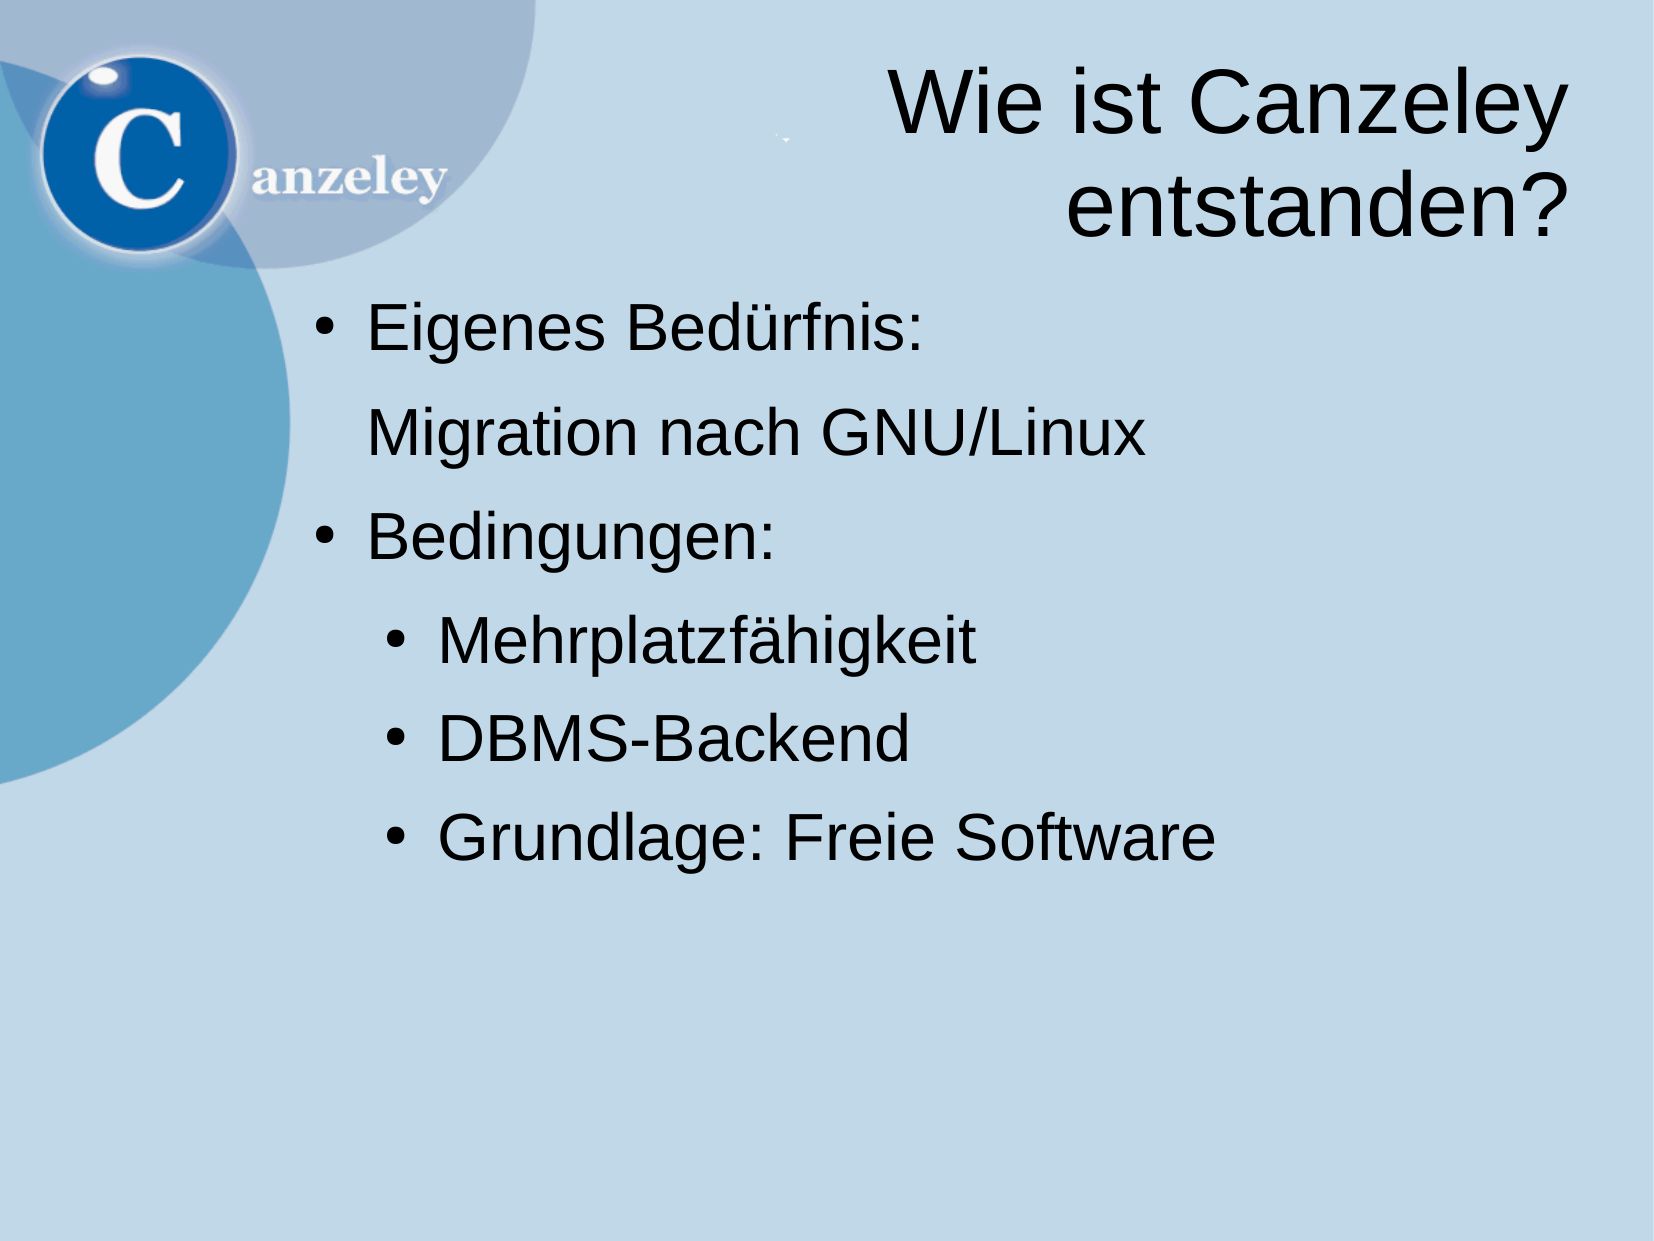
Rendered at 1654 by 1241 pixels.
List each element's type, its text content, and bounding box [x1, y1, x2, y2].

picture [0, 0, 1654, 1241]
list Eigenes Bedürfnis: Migration nach GNU/Linux Bedingungen: Mehrplatzfähigkeit DBMS-Backend Grundlage: Freie Software [295, 290, 1571, 1094]
title Wie ist Canzeley entstanden? [82, 49, 1571, 257]
